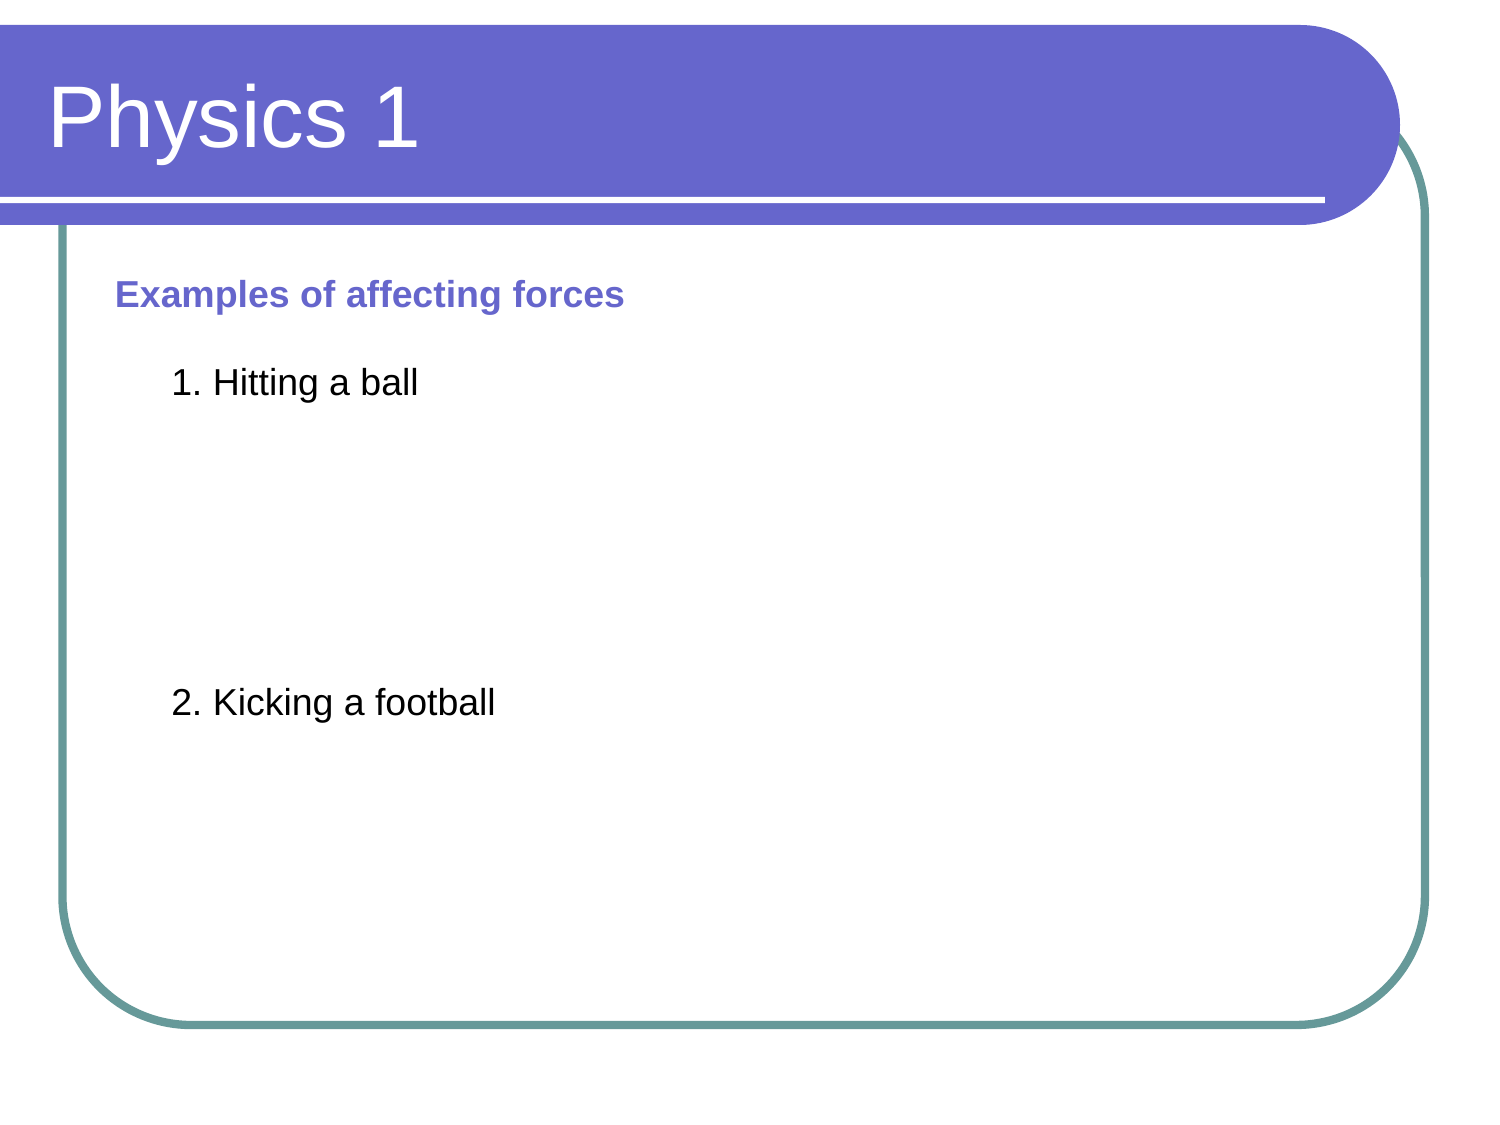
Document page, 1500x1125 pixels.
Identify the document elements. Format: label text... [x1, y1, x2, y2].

list Examples of affecting forces 1. Hitting a ball 2. Kicking a football [99, 262, 1400, 988]
title Physics 1 [32, 37, 1347, 188]
